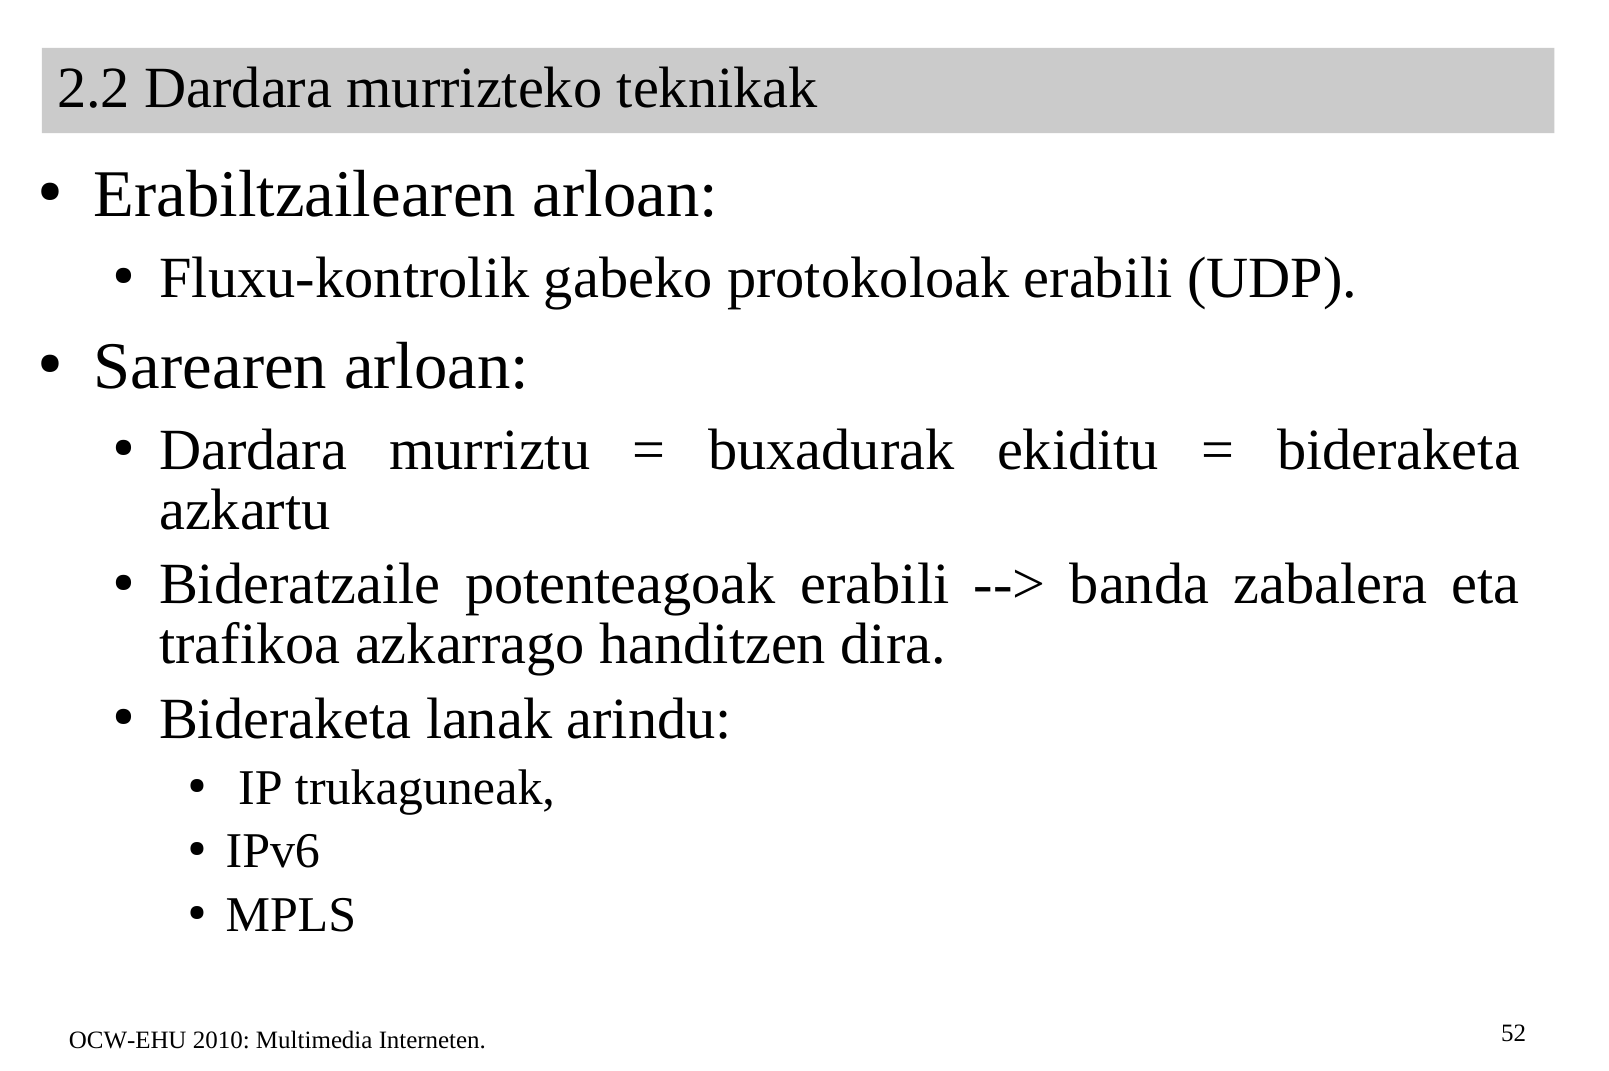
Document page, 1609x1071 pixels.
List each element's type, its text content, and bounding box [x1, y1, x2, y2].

list Erabiltzailearen arloan: Fluxu-kontrolik gabeko protokoloak erabili (UDP). Sarearen arloan: Dardara murriztu = buxadurak ekiditu = bideraketa azkartu Bideratzaile potenteagoak erabili --> banda zabalera eta trafikoa azkarrago handitzen dira. Bideraketa lanak arindu: IP trukaguneak, IPv6 MPLS [22, 148, 1536, 987]
title 2.2 Dardara murrizteko teknikak [41, 47, 1555, 134]
